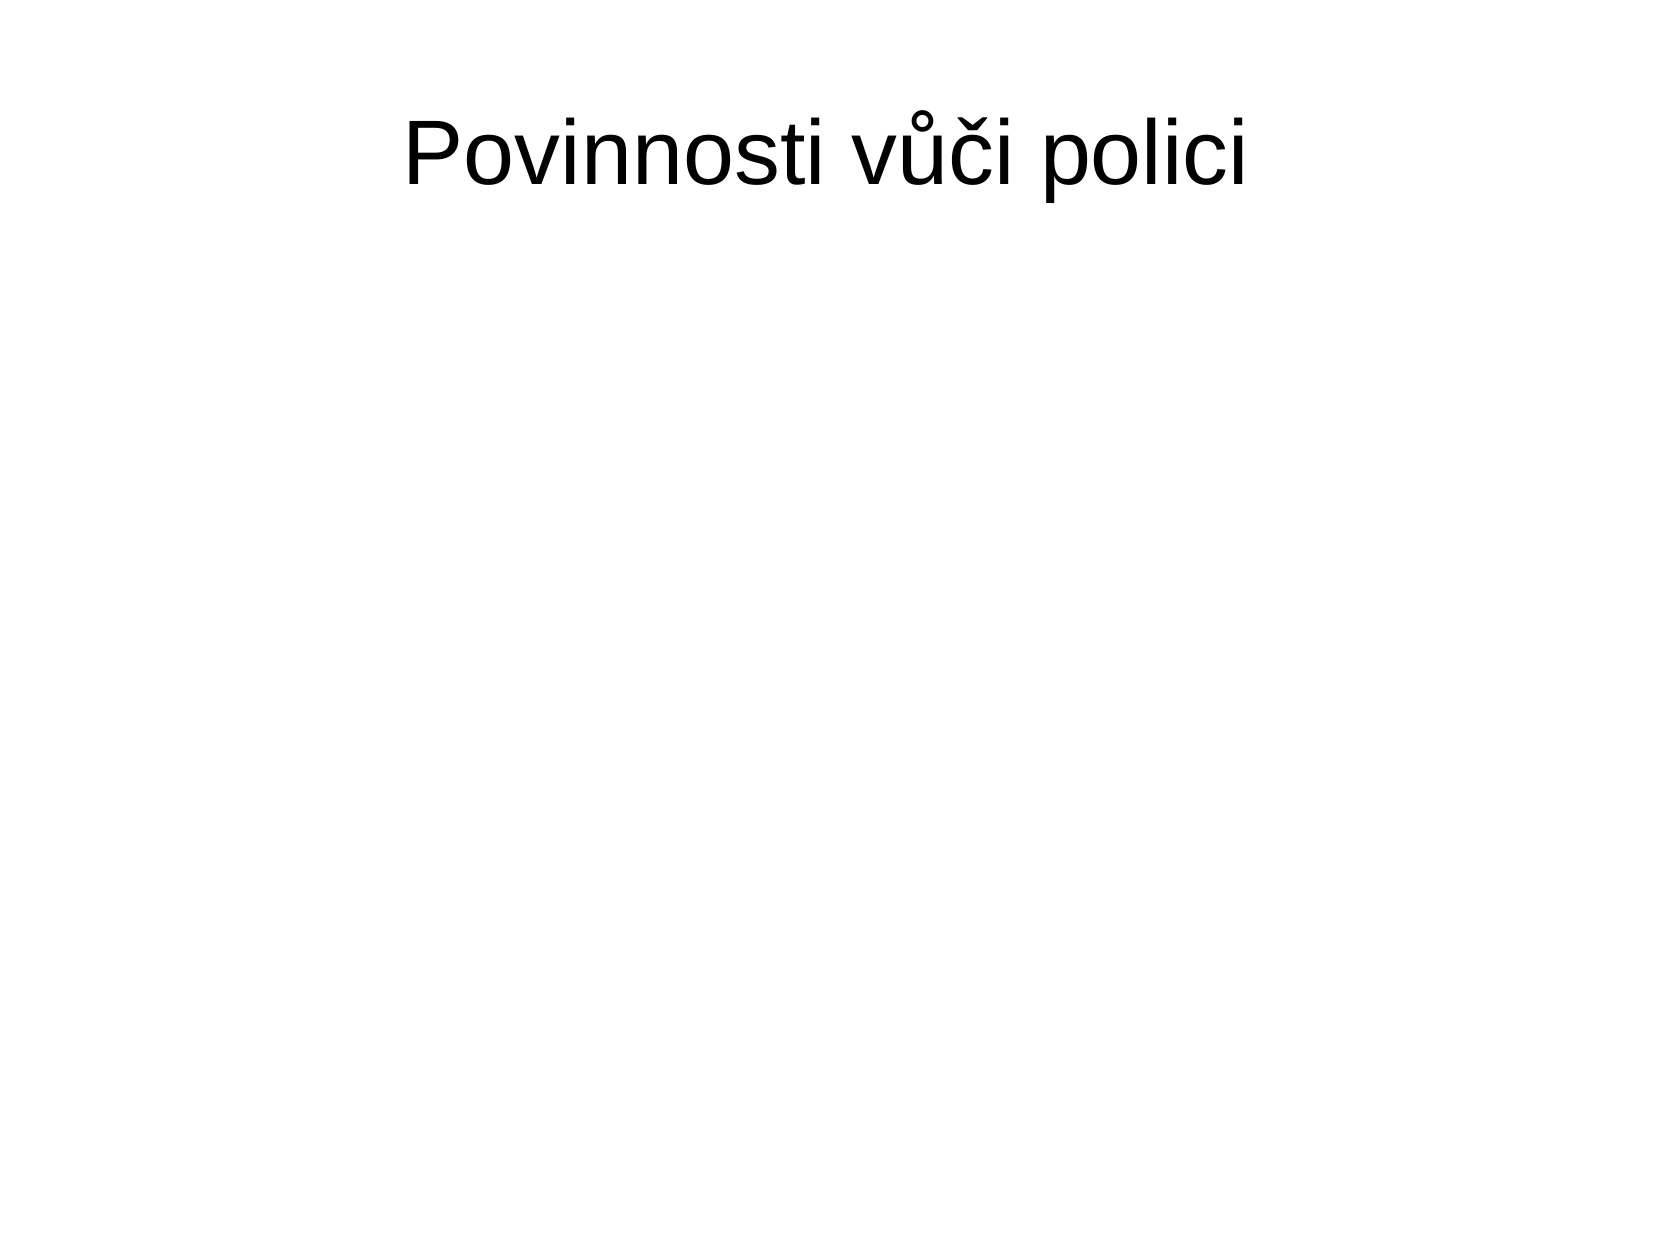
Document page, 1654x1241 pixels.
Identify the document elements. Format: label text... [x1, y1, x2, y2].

title Povinnosti vůči polici [82, 49, 1571, 257]
